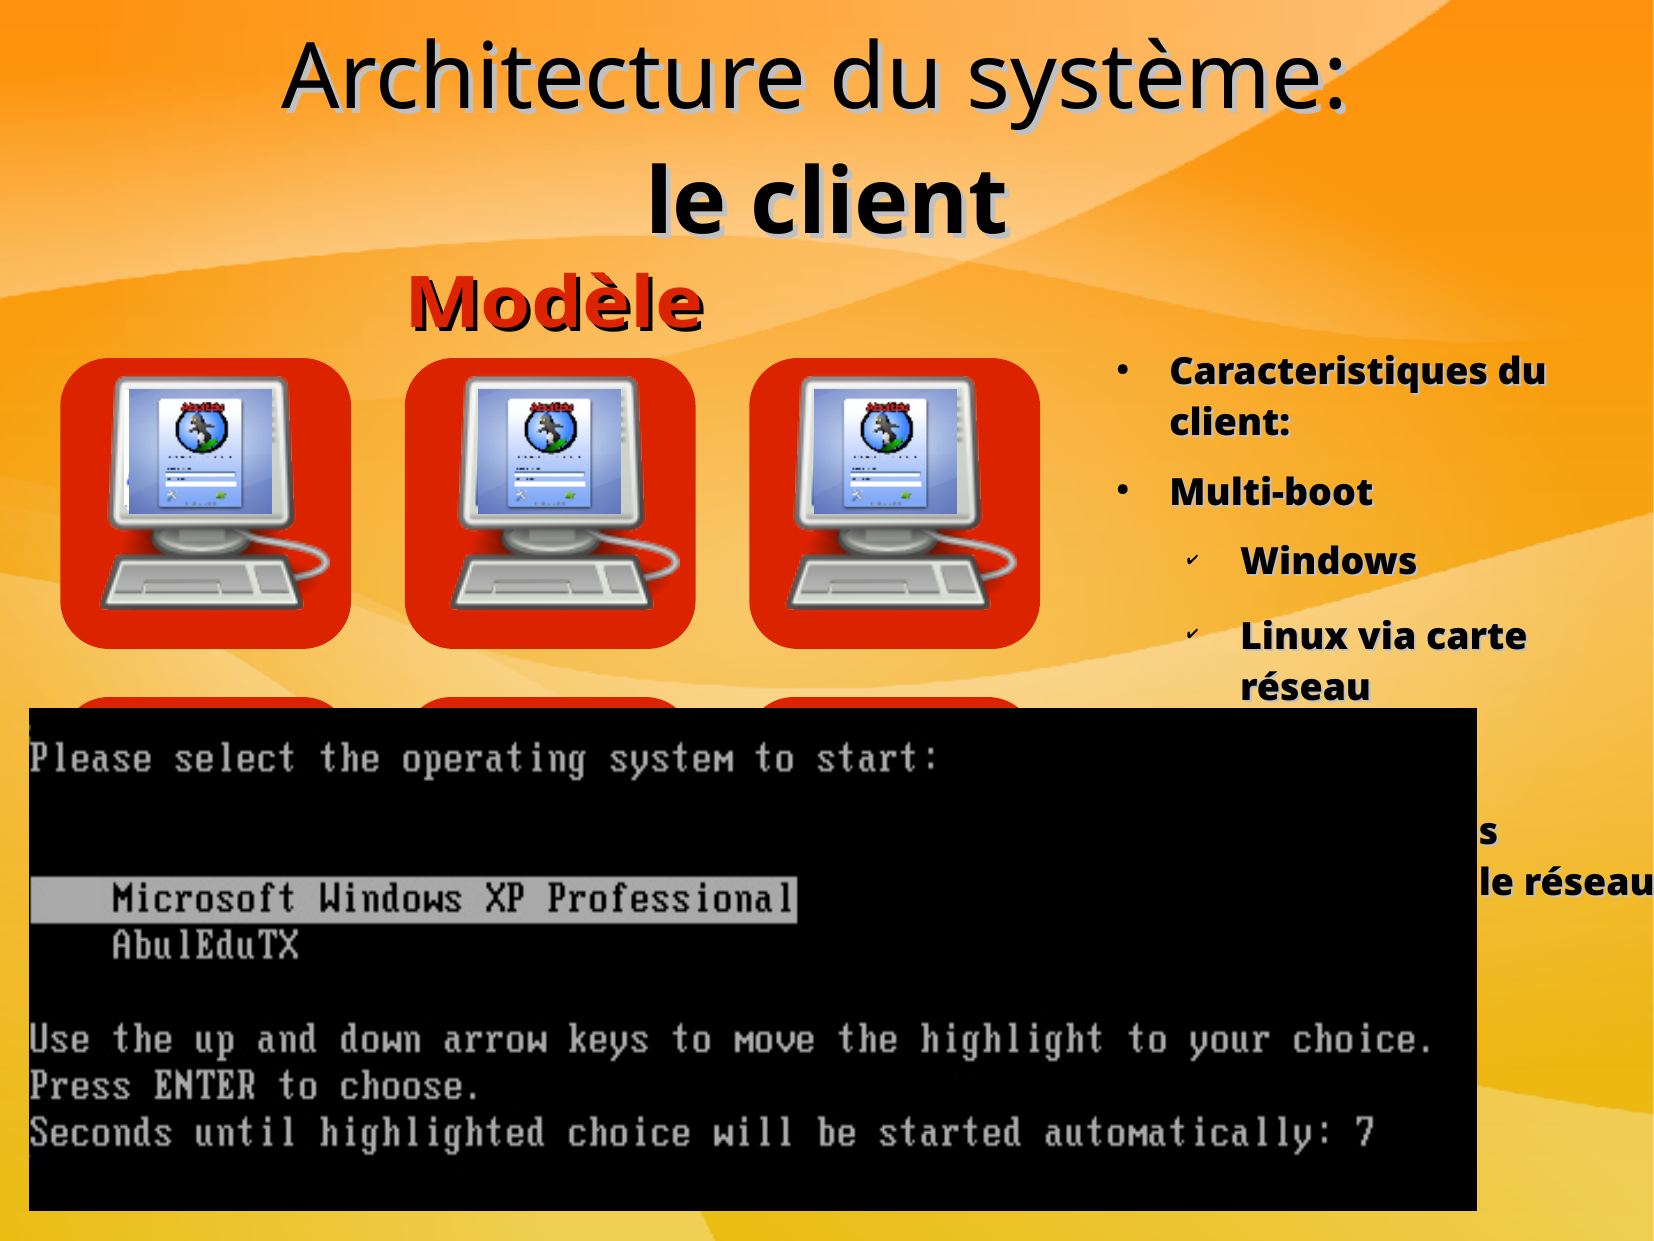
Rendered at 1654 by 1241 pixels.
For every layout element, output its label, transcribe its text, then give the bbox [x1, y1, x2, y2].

text_box [776, 358, 1013, 363]
text_box [420, 697, 662, 708]
text_box [87, 358, 324, 363]
text_box Modèle [389, 244, 720, 357]
list Caracteristiques du client: Multi-boot Windows Linux via carte réseau Pas de données Restauration des sauvegarde par le réseau en parallèle [1098, 344, 1654, 1164]
title Architecture du système: le client [82, 6, 1571, 265]
text_box [763, 700, 776, 708]
text_box [404, 358, 696, 649]
picture [0, 0, 1654, 1241]
text_box [749, 366, 1041, 649]
text_box [60, 364, 352, 649]
